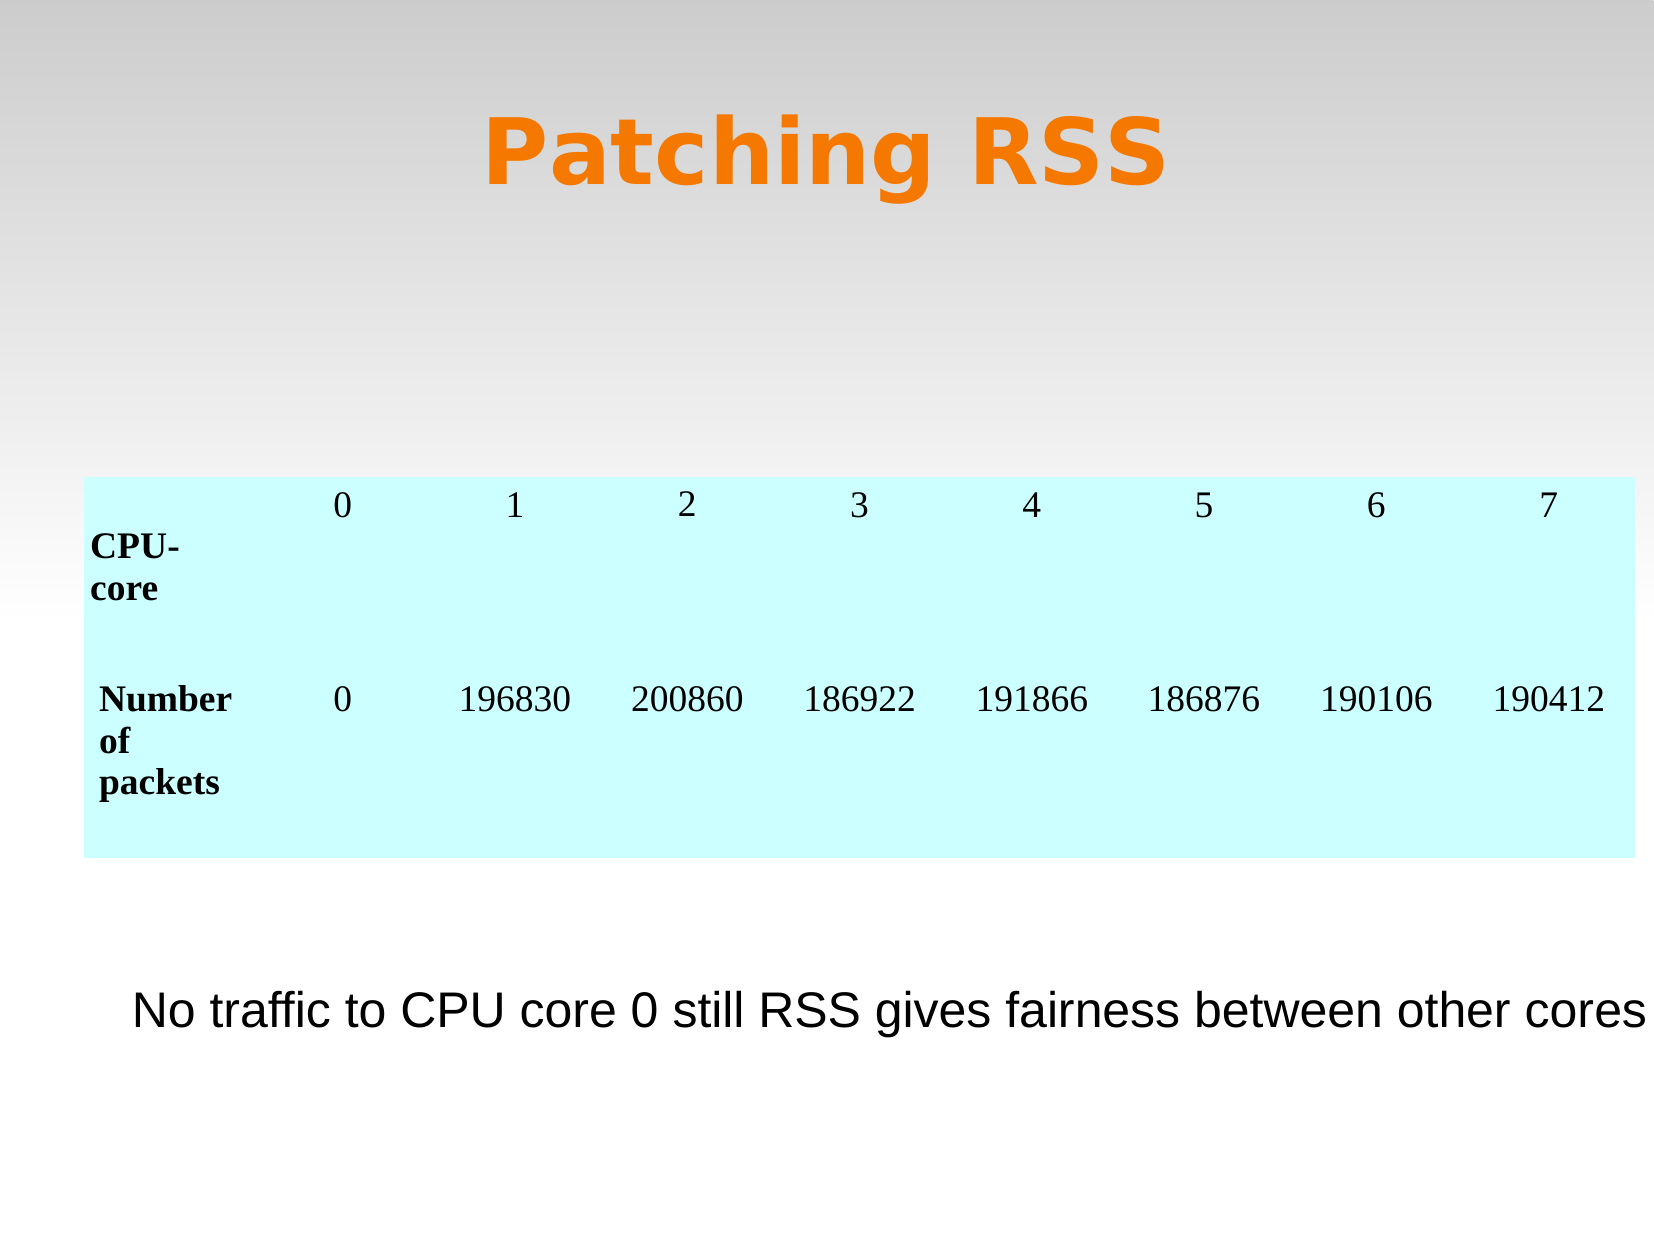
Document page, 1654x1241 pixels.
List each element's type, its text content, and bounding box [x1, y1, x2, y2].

table_header 4 [946, 477, 1118, 671]
table_header 0 [257, 477, 429, 671]
table_cell 0 [257, 671, 429, 858]
table_cell 191866 [946, 671, 1118, 858]
table_header 2 [601, 477, 773, 671]
text_box No traffic to CPU core 0 still RSS gives fairness between other cores [117, 975, 1654, 1052]
table_header 3 [773, 477, 946, 671]
table_cell 190106 [1290, 671, 1462, 858]
table_header 6 [1290, 477, 1462, 671]
table_cell 186922 [773, 671, 946, 858]
title Patching RSS [82, 56, 1571, 250]
table_cell 190412 [1462, 671, 1635, 858]
table_cell Number of packets [84, 671, 257, 858]
table_cell 196830 [429, 671, 601, 858]
table_cell 200860 [601, 671, 773, 858]
table_header 7 [1462, 477, 1635, 671]
table_header CPU- core [84, 477, 257, 671]
table_header 5 [1118, 477, 1290, 671]
table_header 1 [429, 477, 601, 671]
table_cell 186876 [1118, 671, 1290, 858]
